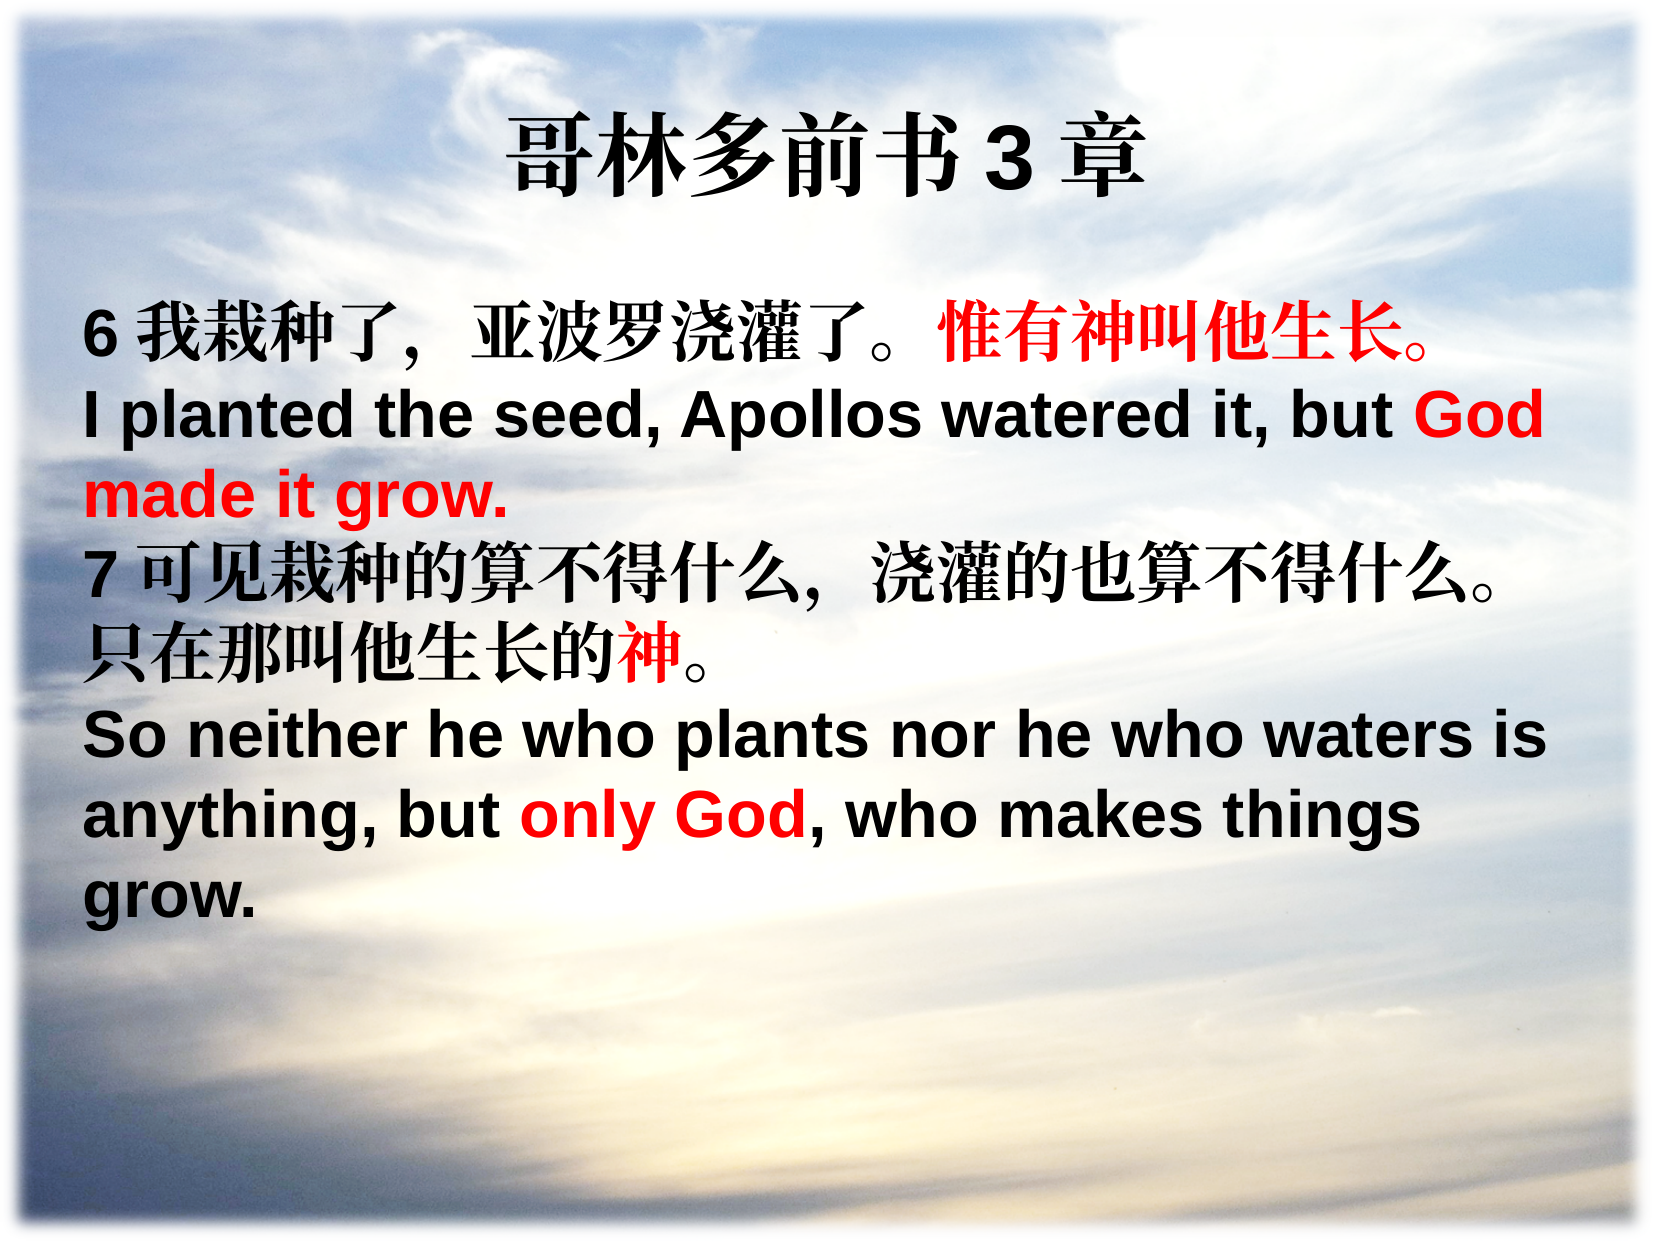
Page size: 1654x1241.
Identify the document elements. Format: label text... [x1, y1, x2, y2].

list 6我栽种了，亚波罗浇灌了。惟有神叫他生长。 I planted the seed, Apollos watered it, but God made it grow. 7可见栽种的算不得什么，浇灌的也算不得什么。只在那叫他生长的神。 So neither he who plants nor he who waters is anything, but only God, who makes things grow. [82, 290, 1571, 1109]
title 哥林多前书3章 [82, 49, 1571, 257]
picture [0, 0, 1654, 1241]
